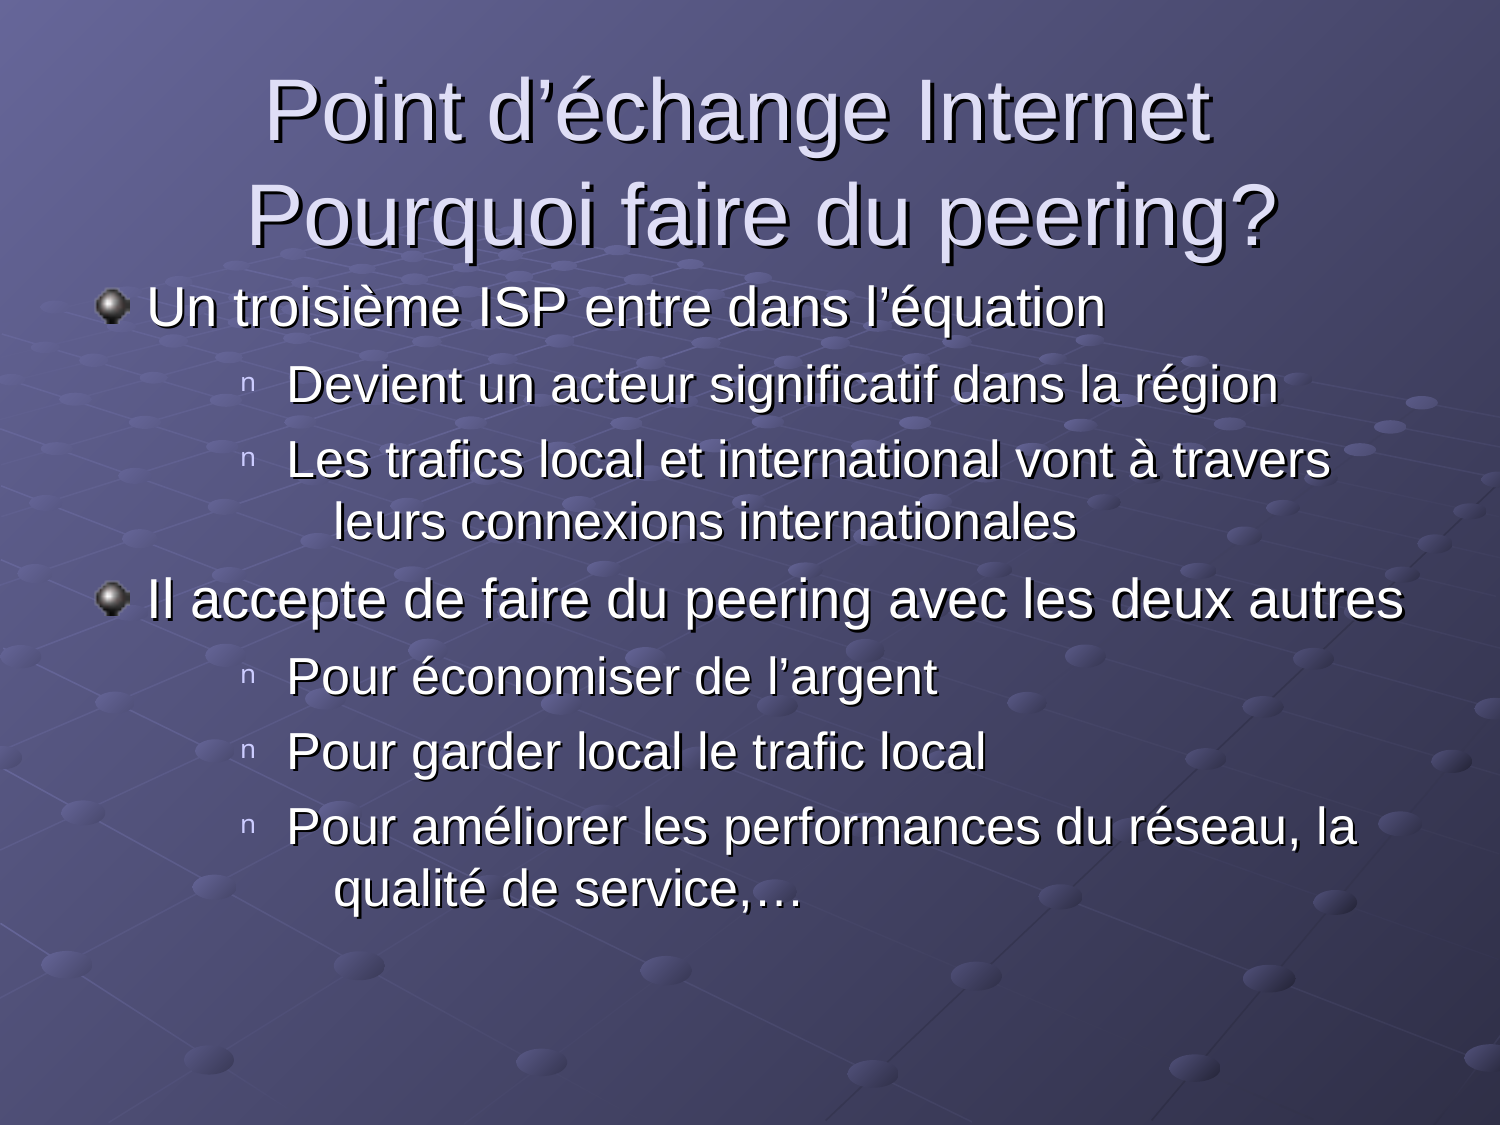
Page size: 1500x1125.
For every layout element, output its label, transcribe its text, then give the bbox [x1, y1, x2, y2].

title Point d’échange Internet Pourquoi faire du peering? [75, 45, 1426, 233]
list Un troisième ISP entre dans l’équation Devient un acteur significatif dans la région Les trafics local et international vont à travers leurs connexions internationales Il accepte de faire du peering avec les deux autres Pour économiser de l’argent Pour garder local le trafic local Pour améliorer les performances du réseau, la qualité de service,… [75, 262, 1426, 1007]
